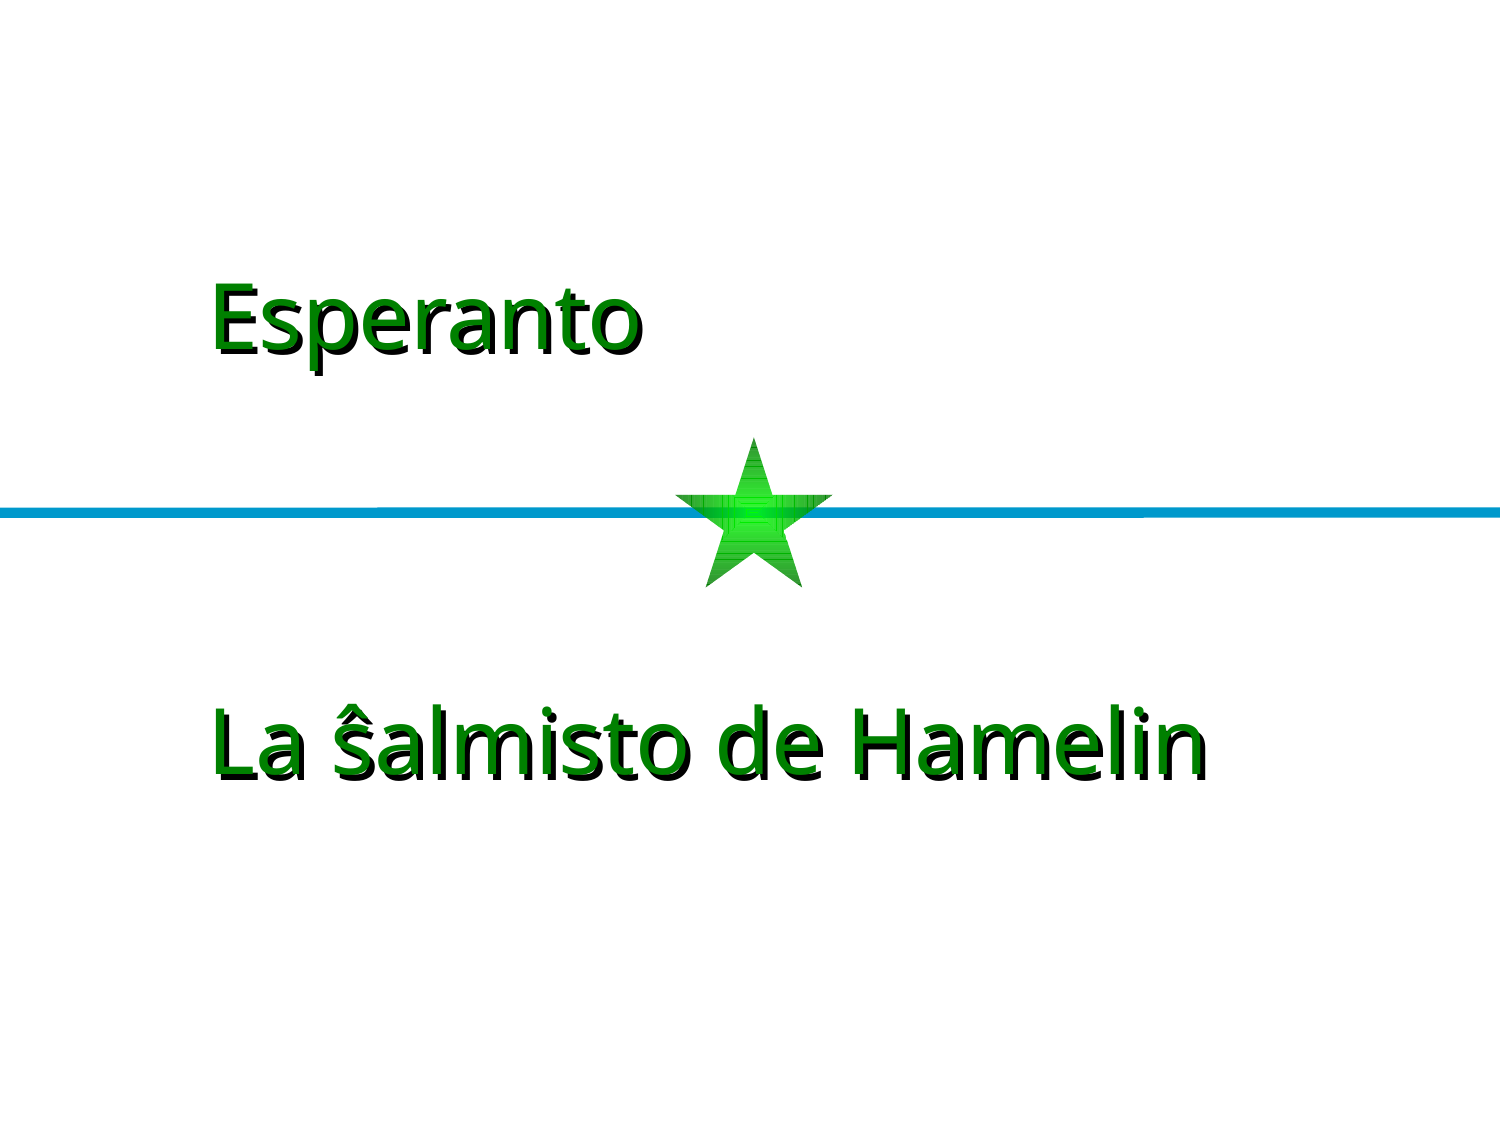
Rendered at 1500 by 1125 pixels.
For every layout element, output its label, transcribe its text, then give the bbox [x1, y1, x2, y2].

title La ŝalmisto de Hamelin [192, 645, 1468, 833]
title Esperanto [192, 219, 1468, 408]
subtitle [191, 637, 1242, 926]
